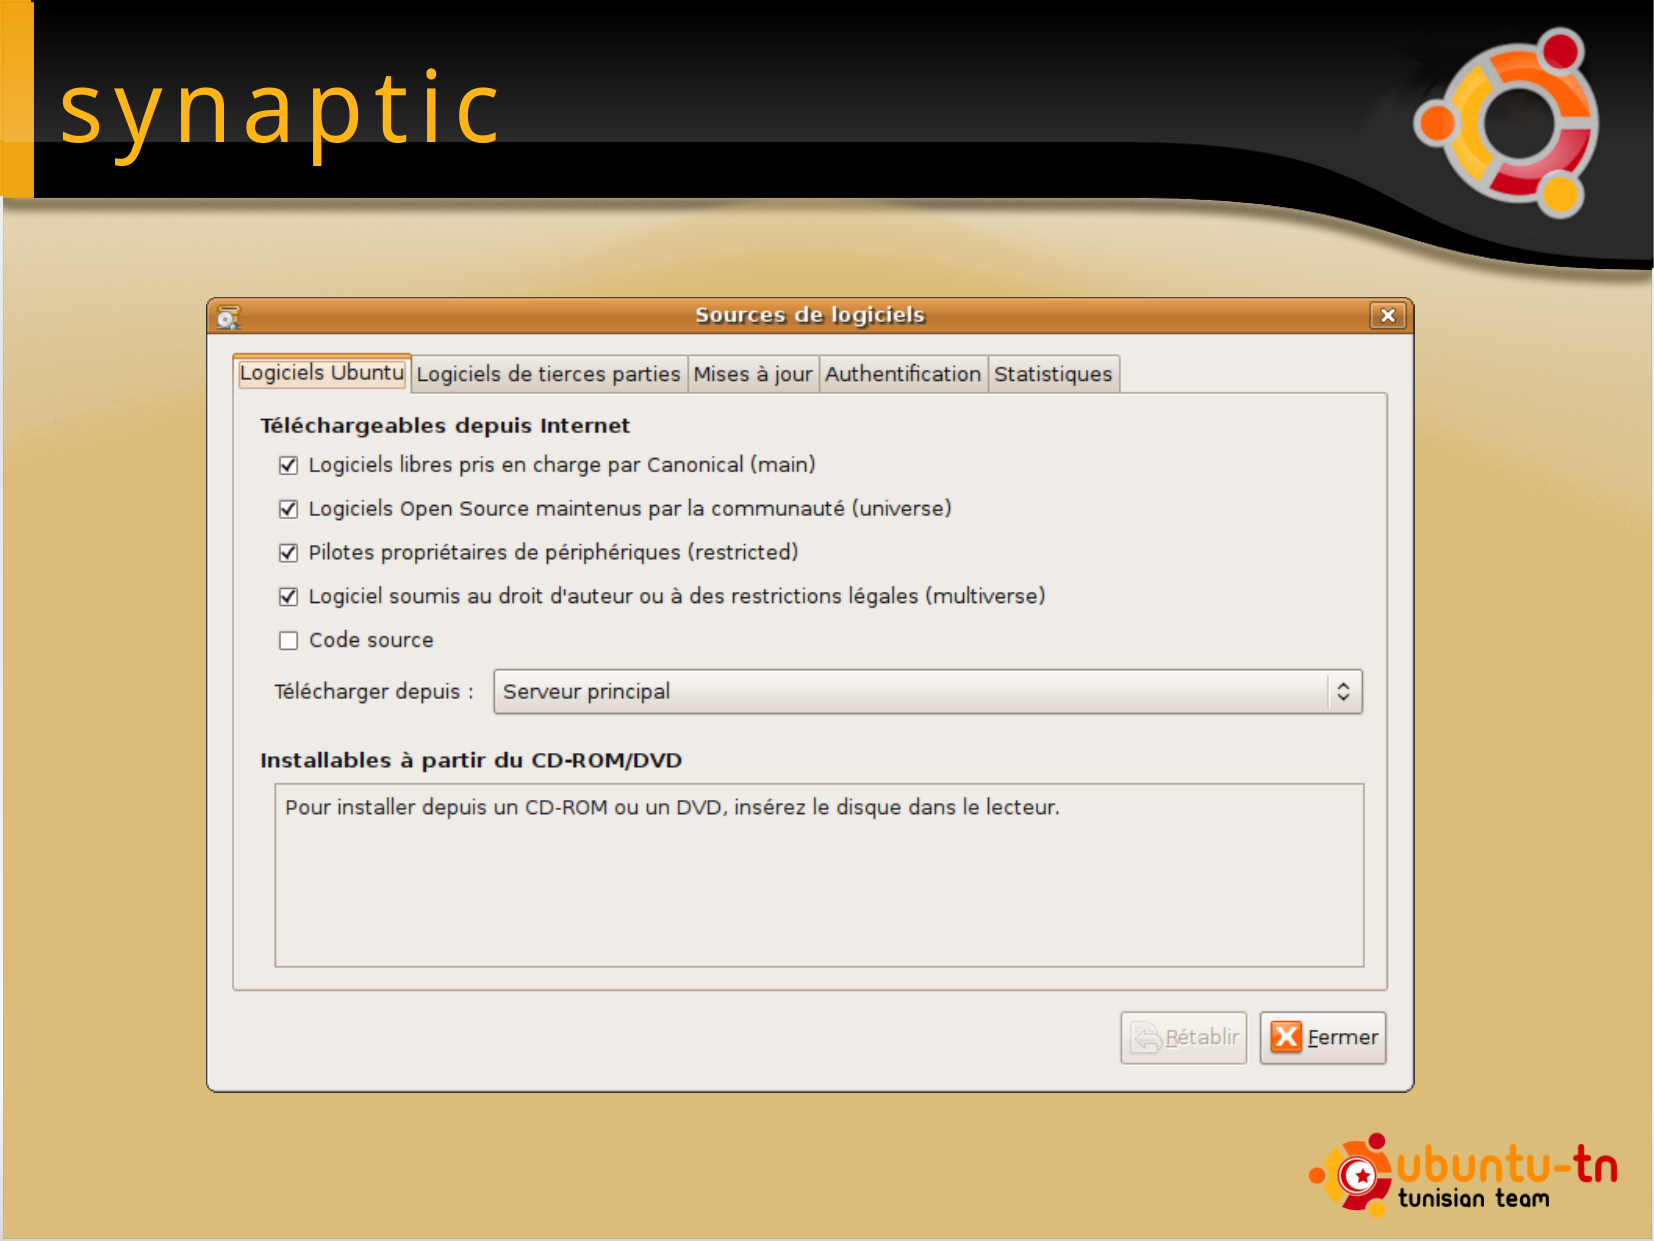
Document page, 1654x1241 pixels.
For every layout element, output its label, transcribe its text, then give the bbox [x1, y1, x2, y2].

title synaptic [59, 36, 1388, 171]
picture [0, 0, 1654, 1241]
